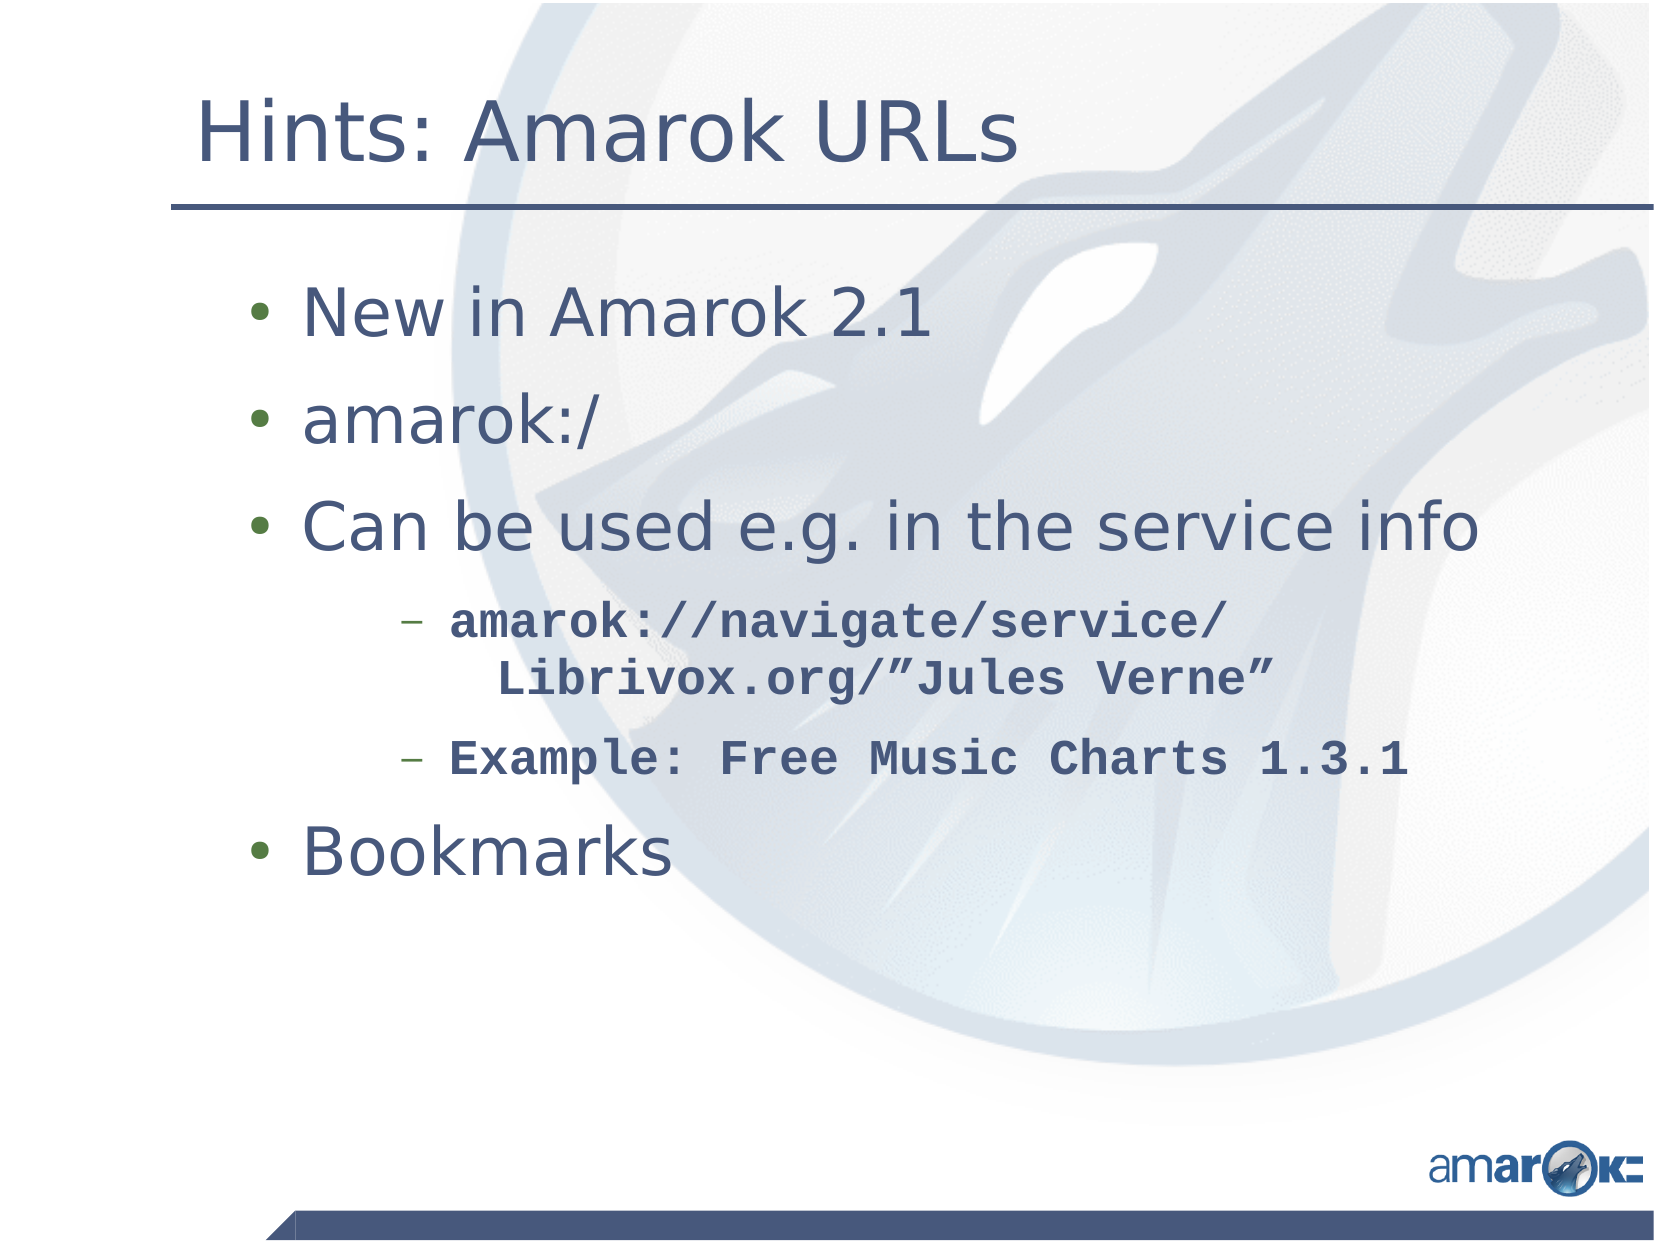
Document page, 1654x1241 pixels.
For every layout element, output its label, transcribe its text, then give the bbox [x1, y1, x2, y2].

list New in Amarok 2.1 amarok:/ Can be used e.g. in the service info amarok://navigate/service/Librivox.org/”Jules Verne” Example: Free Music Charts 1.3.1 Bookmarks [212, 274, 1530, 1078]
picture [1417, 1127, 1652, 1210]
title Hints: Amarok URLs [194, 29, 1530, 237]
